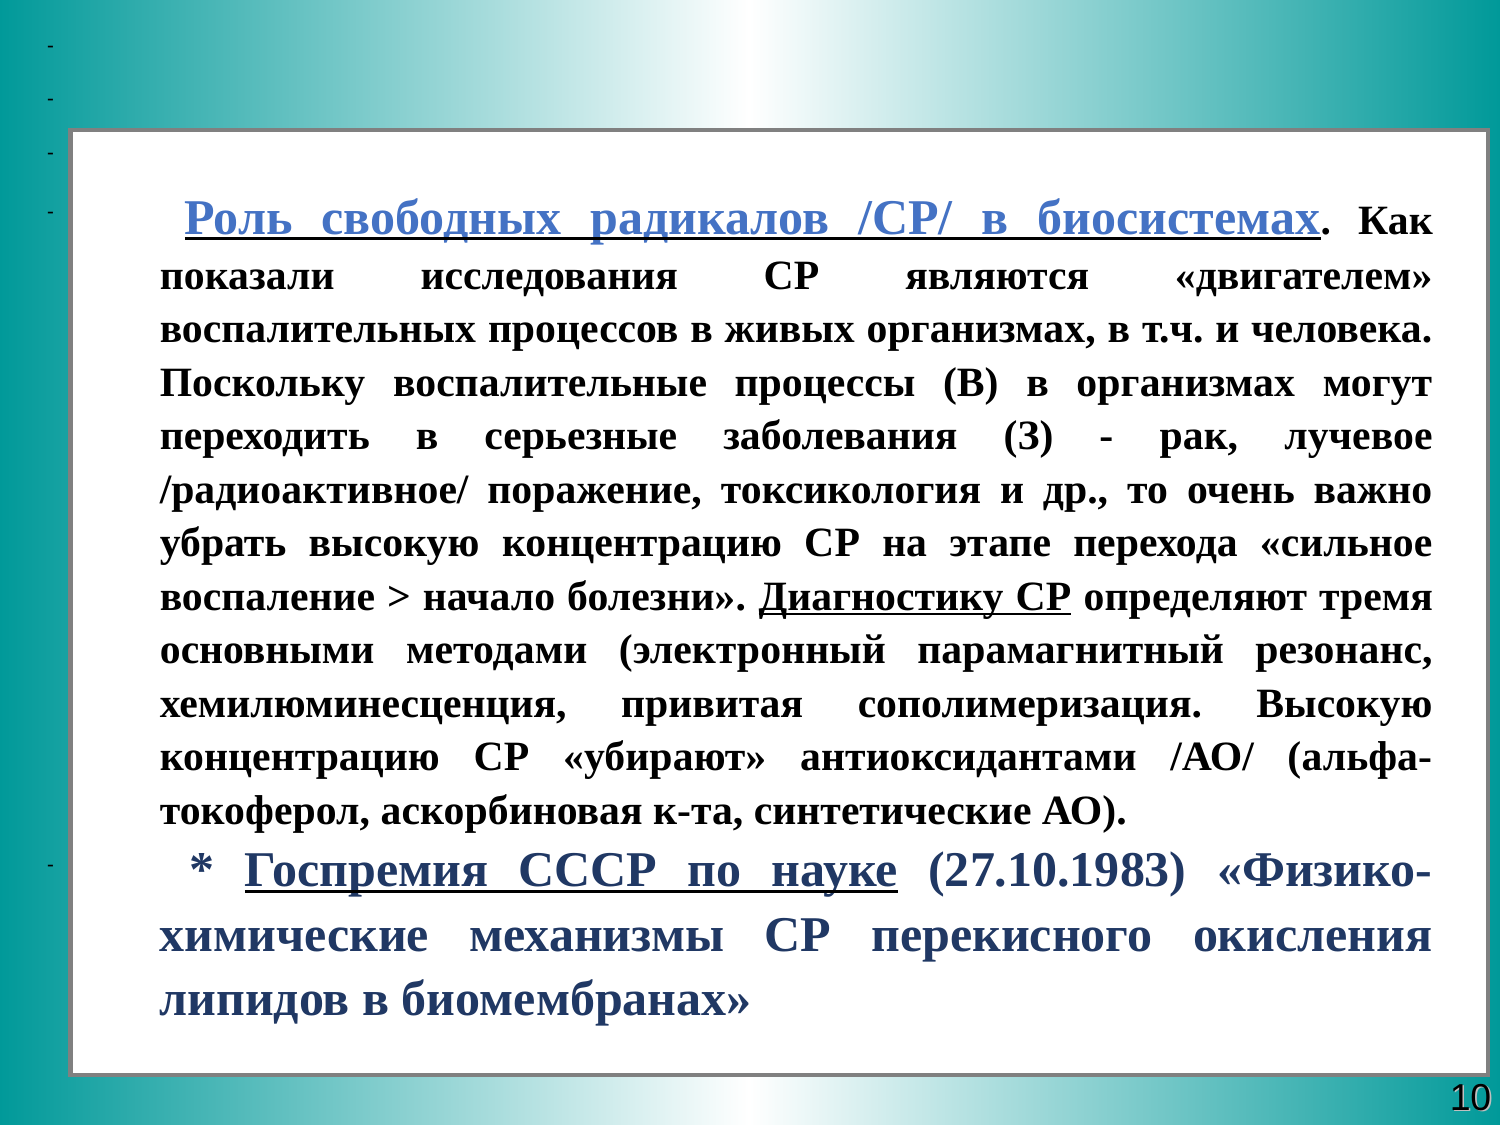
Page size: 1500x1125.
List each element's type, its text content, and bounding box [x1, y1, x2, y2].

list [70, 129, 1489, 1075]
text_box Роль свободных радикалов /СР/ в биосистемах. Как показали исследования СР являются «двигателем» воспалительных процессов в живых организмах, в т.ч. и человека. Поскольку воспалительные процессы (В) в организмах могут переходить в серьезные заболевания (З) - рак, лучевое /радиоактивное/ поражение, токсикология и др., то очень важно убрать высокую концентрацию СР на этапе перехода «сильное воспаление > начало болезни». Диагностику СР определяют тремя основными методами (электронный парамагнитный резонанс, хемилюминесценция, привитая сополимеризация. Высокую концентрацию СР «убирают» антиоксидантами /АО/ (альфа-токоферол, аскорбиновая к-та, синтетические АО). * Госпремия СССР по науке (27.10.1983) «Физико-химические механизмы СР перекисного окисления липидов в биомембранах» [32, 0, 1460, 1033]
